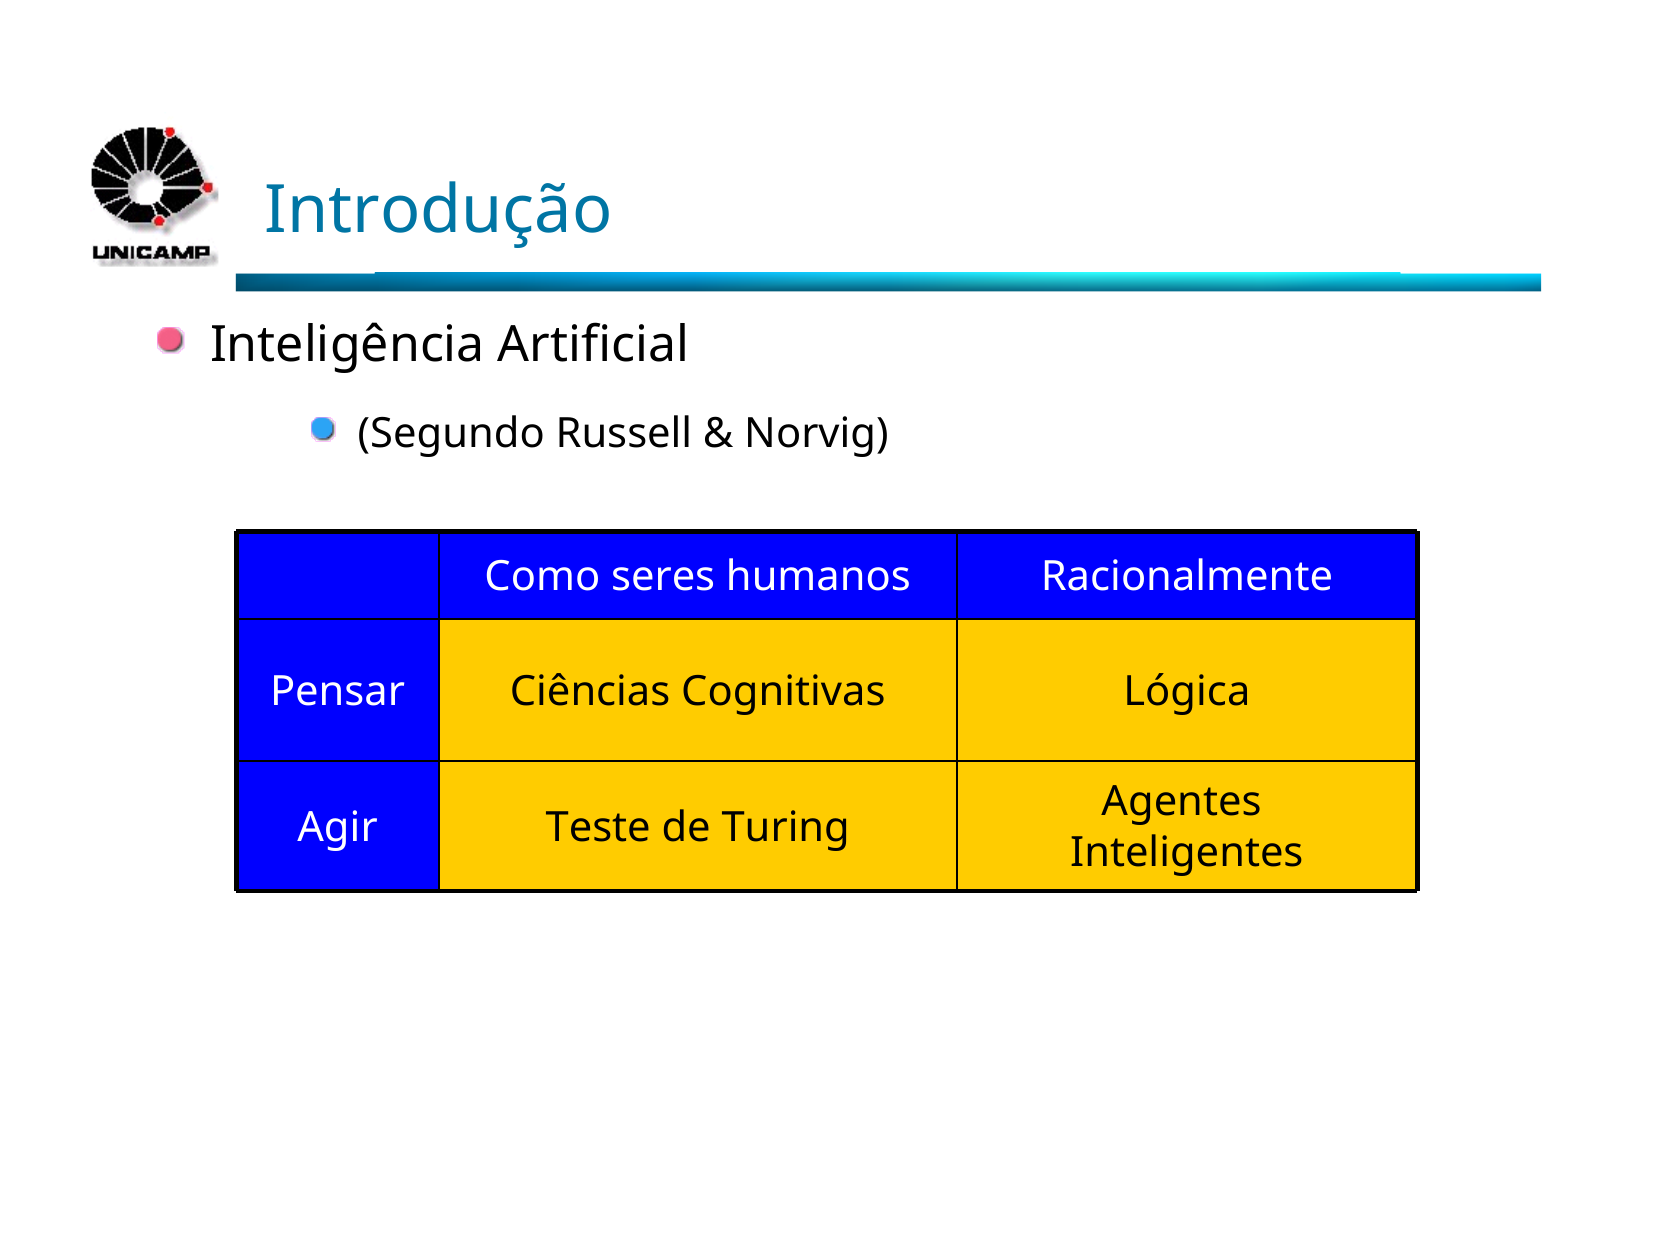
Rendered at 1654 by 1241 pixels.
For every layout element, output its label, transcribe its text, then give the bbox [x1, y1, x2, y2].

title Introdução [264, 35, 1534, 250]
list Inteligência Artificial (Segundo Russell & Norvig) [121, 309, 1534, 1182]
picture [125, 272, 1654, 295]
